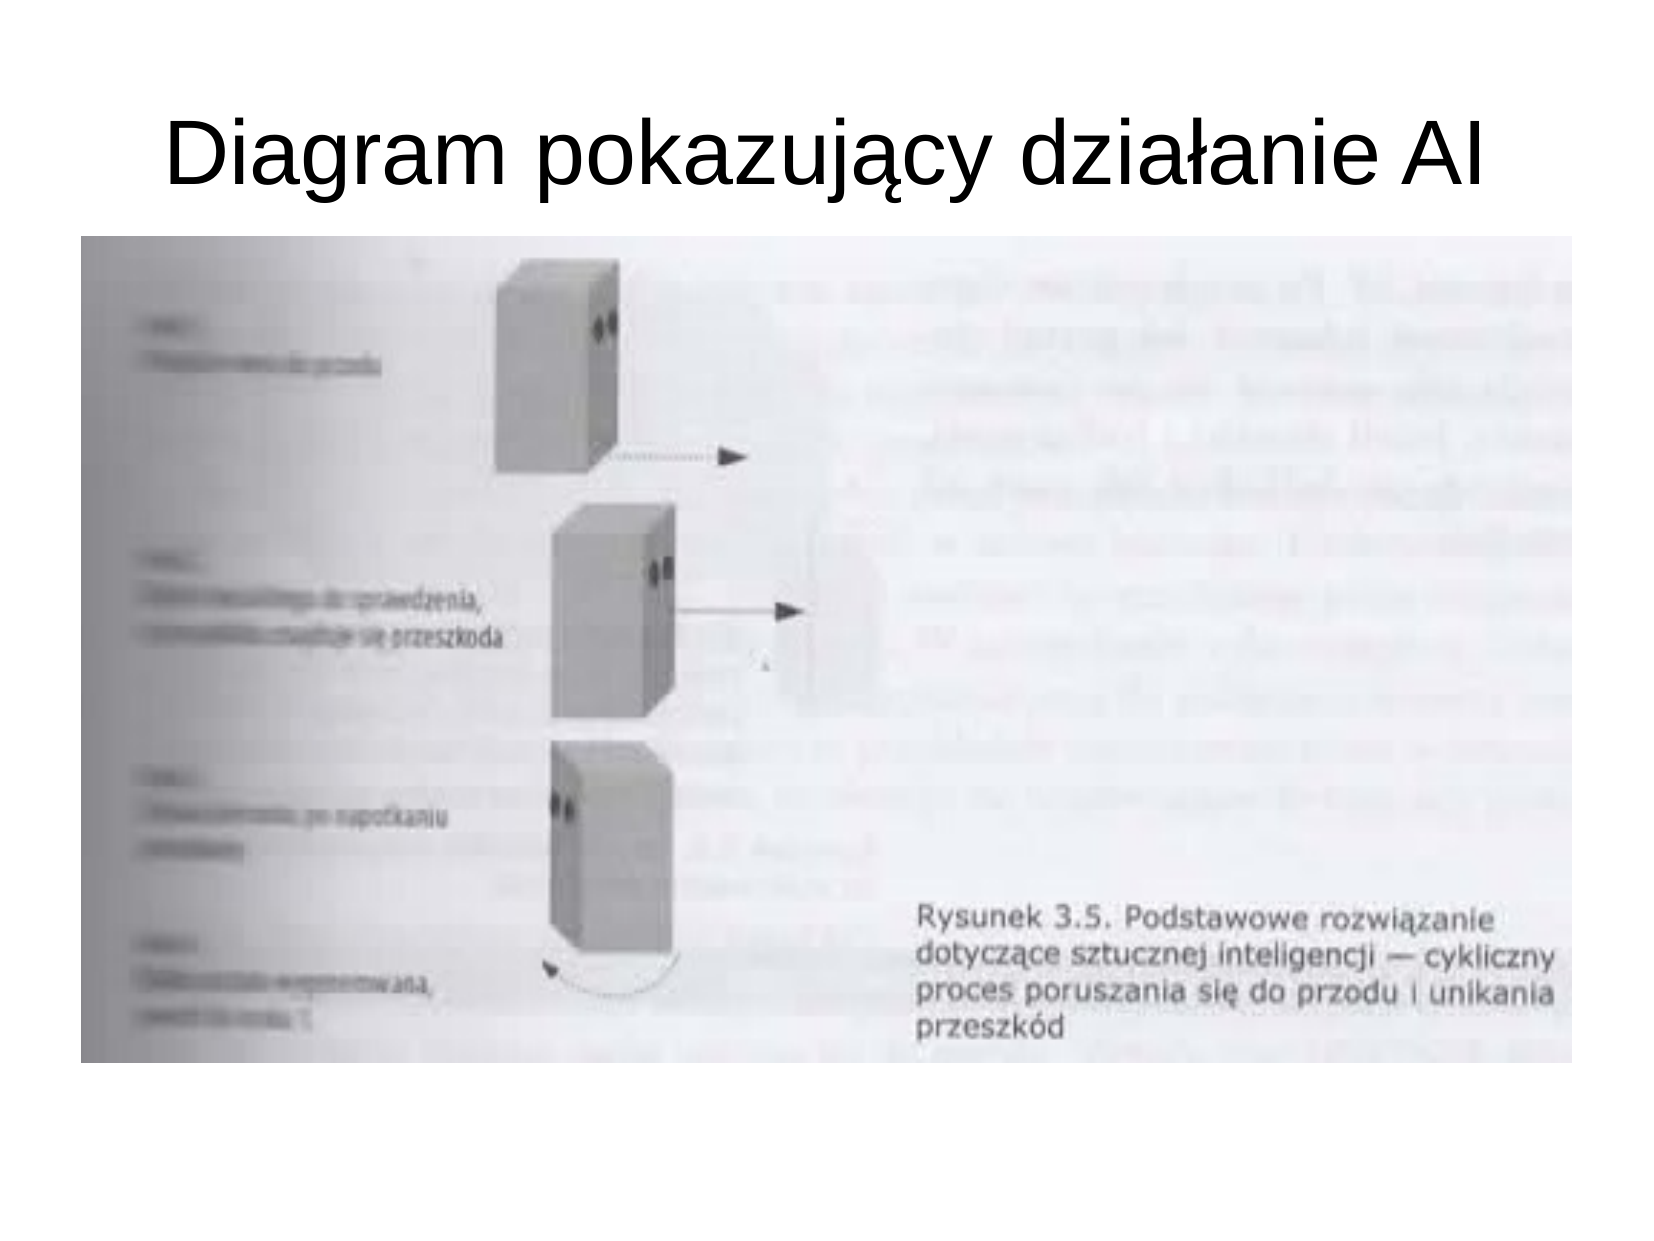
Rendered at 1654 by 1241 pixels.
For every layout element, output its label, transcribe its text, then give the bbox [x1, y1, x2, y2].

title Diagram pokazujący działanie AI [82, 49, 1571, 236]
picture [81, 236, 1572, 1063]
